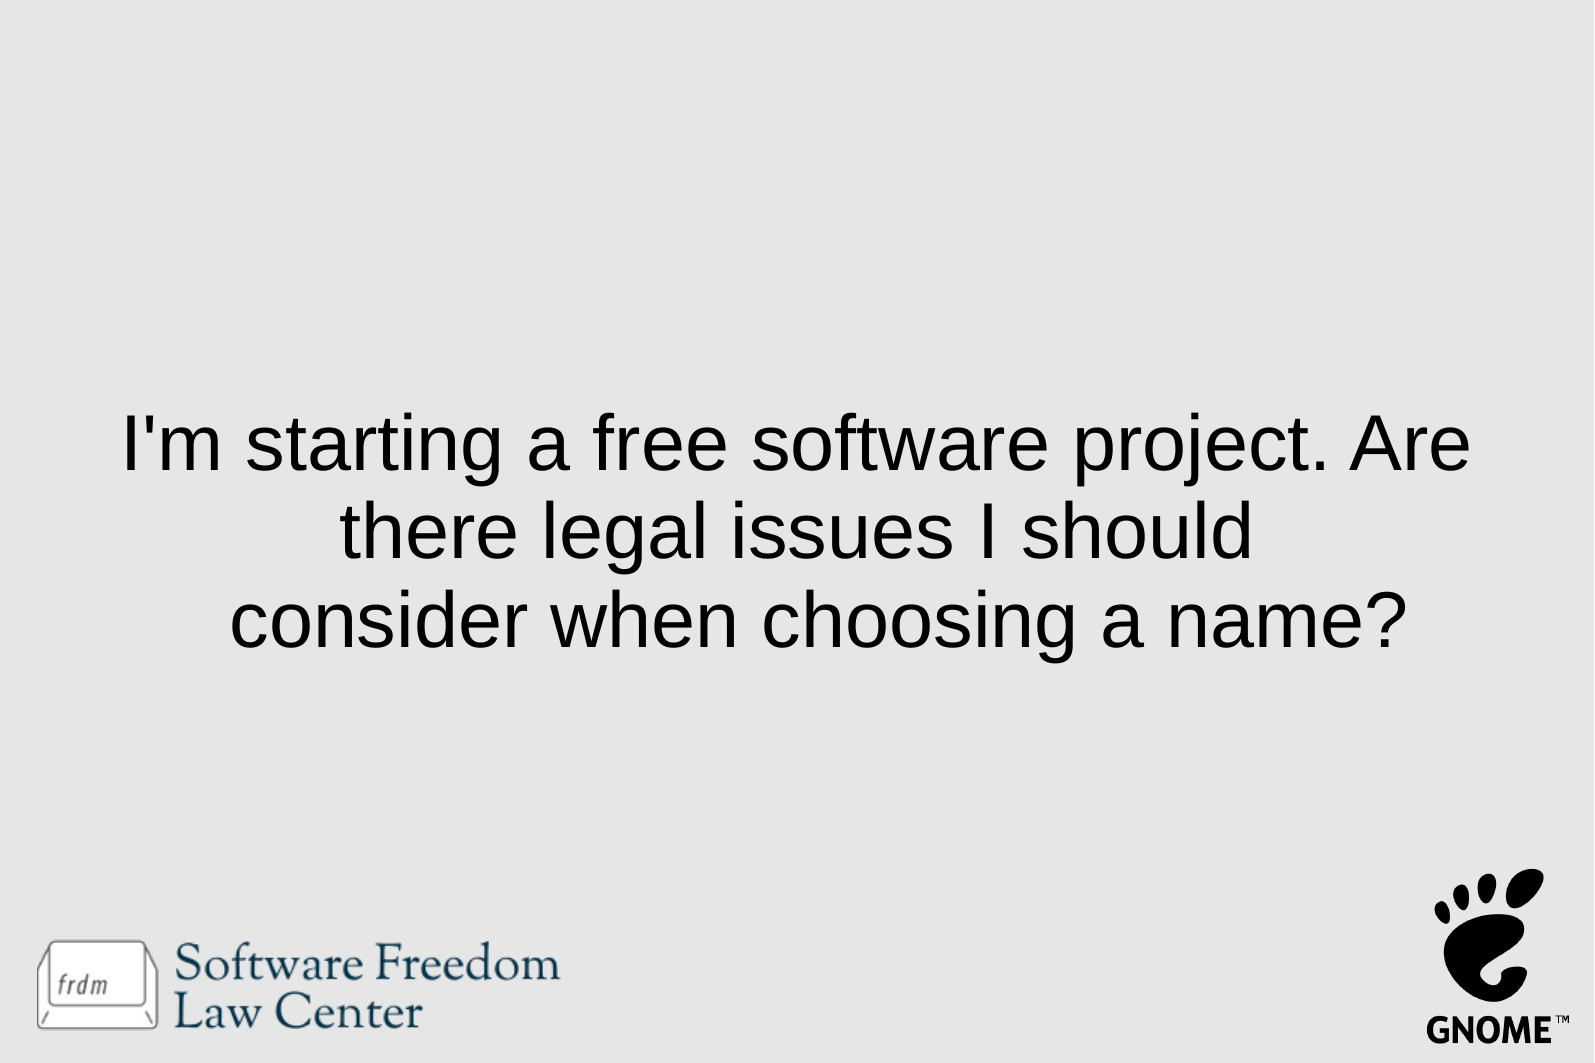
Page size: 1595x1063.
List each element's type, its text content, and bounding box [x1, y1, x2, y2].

picture [1420, 862, 1576, 1050]
picture [37, 937, 585, 1035]
title I'm starting a free software project. Are there legal issues I should consider when choosing a name? [79, 383, 1515, 680]
